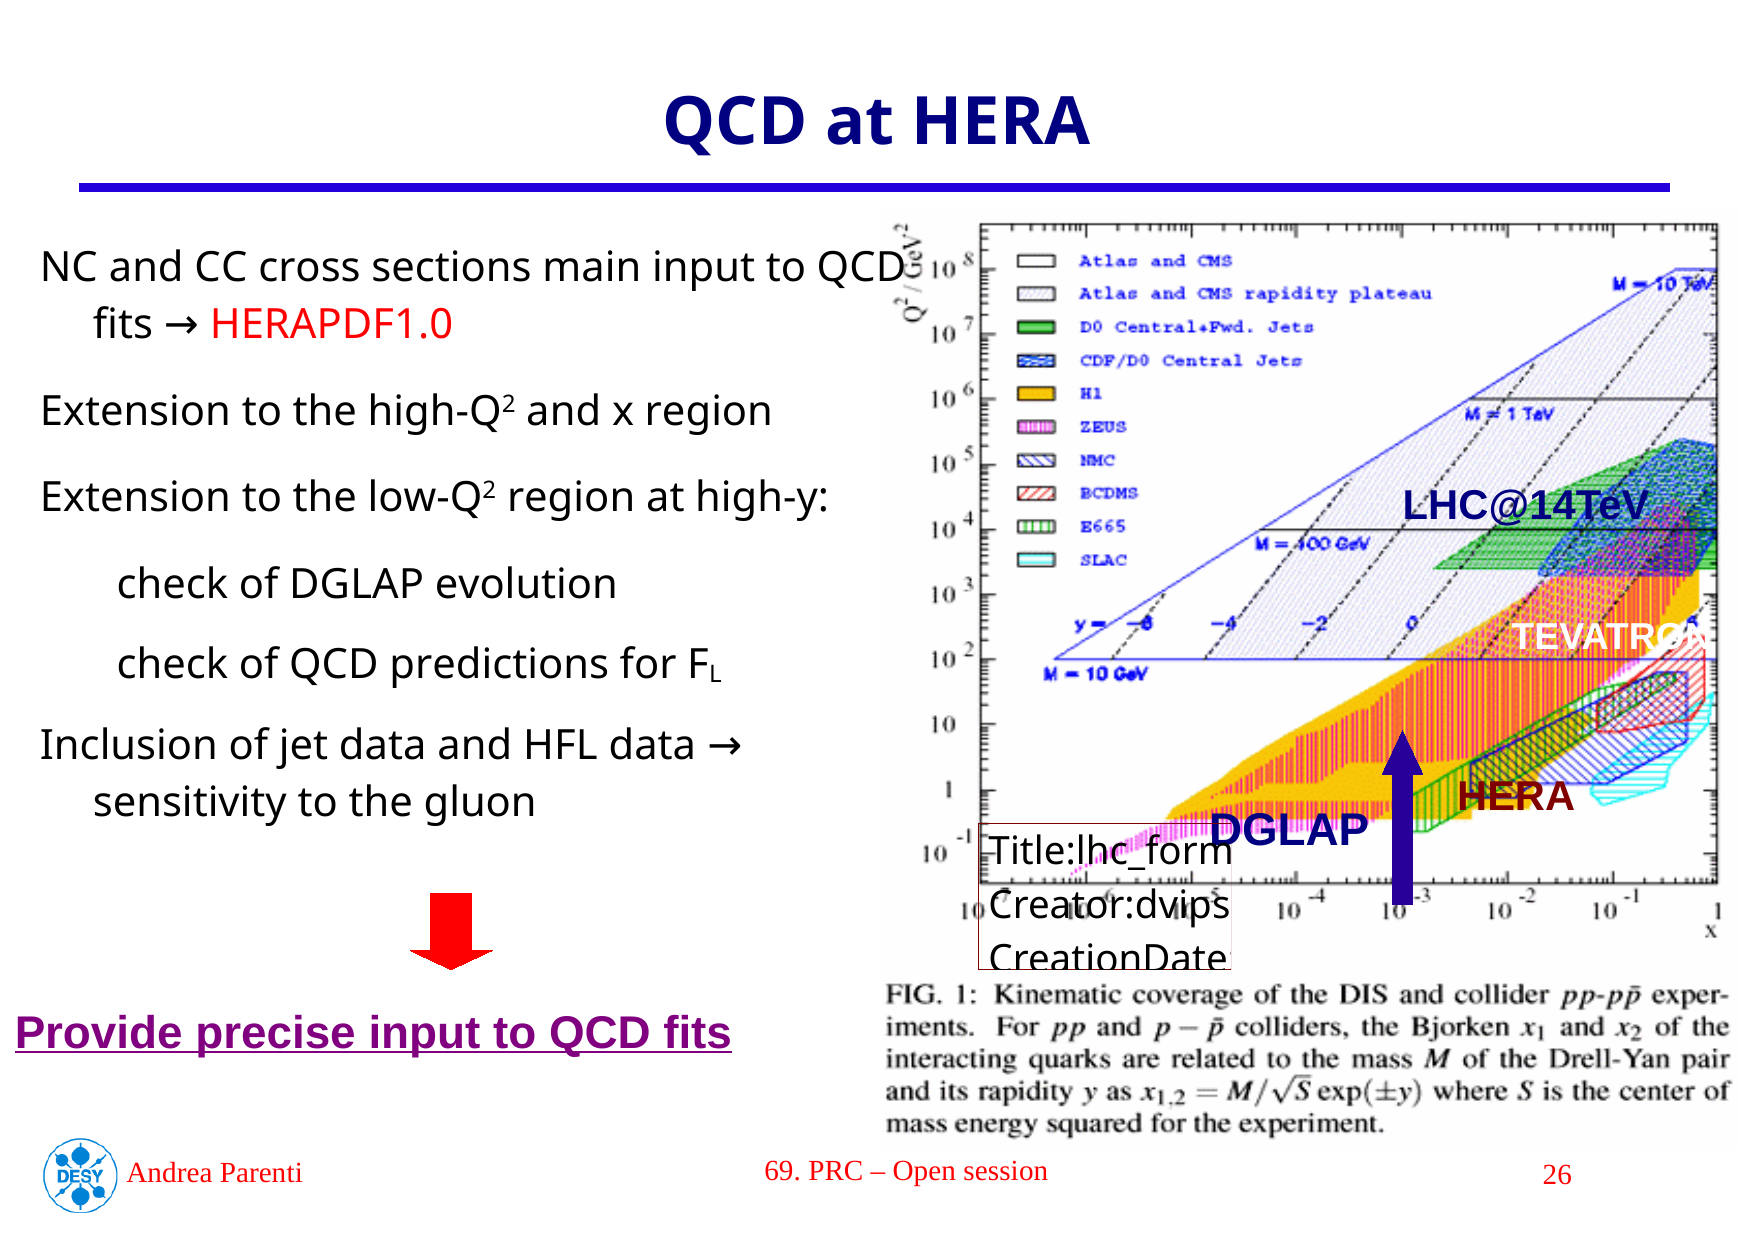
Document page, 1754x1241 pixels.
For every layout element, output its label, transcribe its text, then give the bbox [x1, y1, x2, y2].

title QCD at HERA [87, 49, 1666, 188]
list NC and CC cross sections main input to QCD fits → HERAPDF1.0 Extension to the high-Q2 and x region Extension to the low-Q2 region at high-y: check of DGLAP evolution check of QCD predictions for FL Inclusion of jet data and HFL data → sensitivity to the gluon [22, 237, 911, 1056]
text_box TEVATRON [1496, 607, 1741, 671]
text_box [1382, 730, 1423, 905]
text_box LHC@14TeV [1388, 474, 1681, 543]
text_box Provide precise input to QCD fits [0, 999, 974, 1154]
text_box HERA [1442, 765, 1600, 834]
text_box DGLAP [1194, 796, 1396, 882]
text_box [410, 893, 493, 970]
picture [42, 1154, 118, 1213]
picture [879, 207, 1739, 1149]
